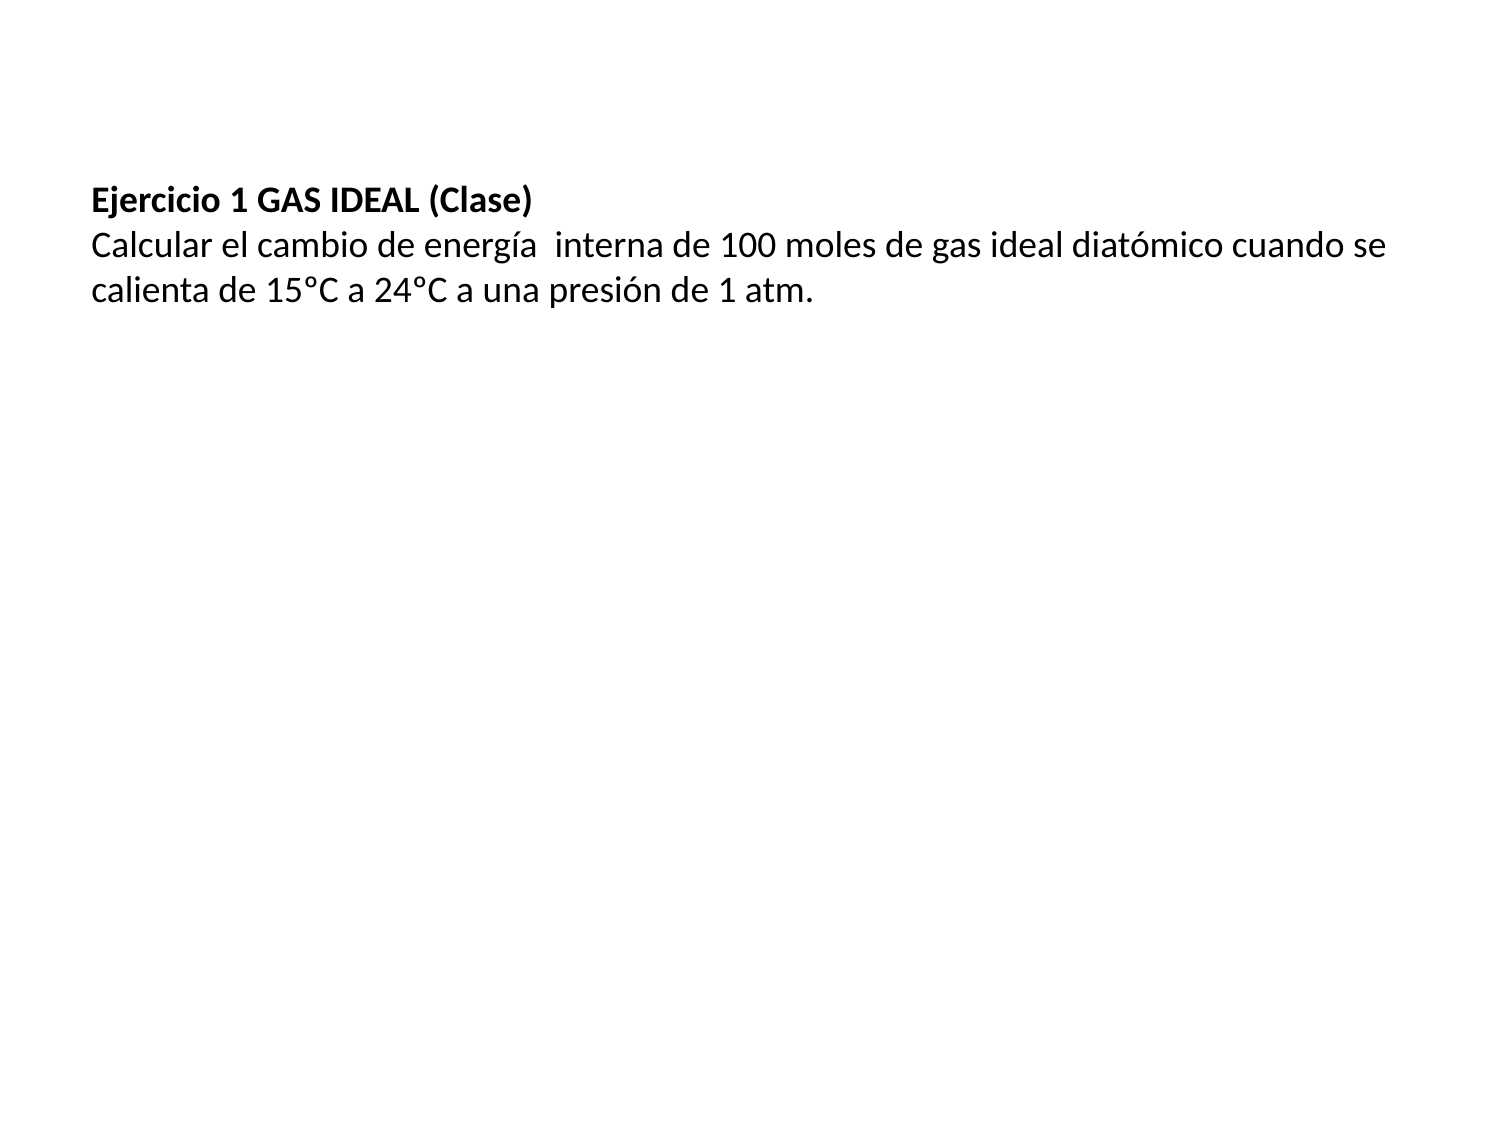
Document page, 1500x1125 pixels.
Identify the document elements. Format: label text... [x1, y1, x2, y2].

text_box Ejercicio 1 GAS IDEAL (Clase) Calcular el cambio de energía interna de 100 moles de gas ideal diatómico cuando se calienta de 15ºC a 24ºC a una presión de 1 atm. [76, 168, 1436, 318]
